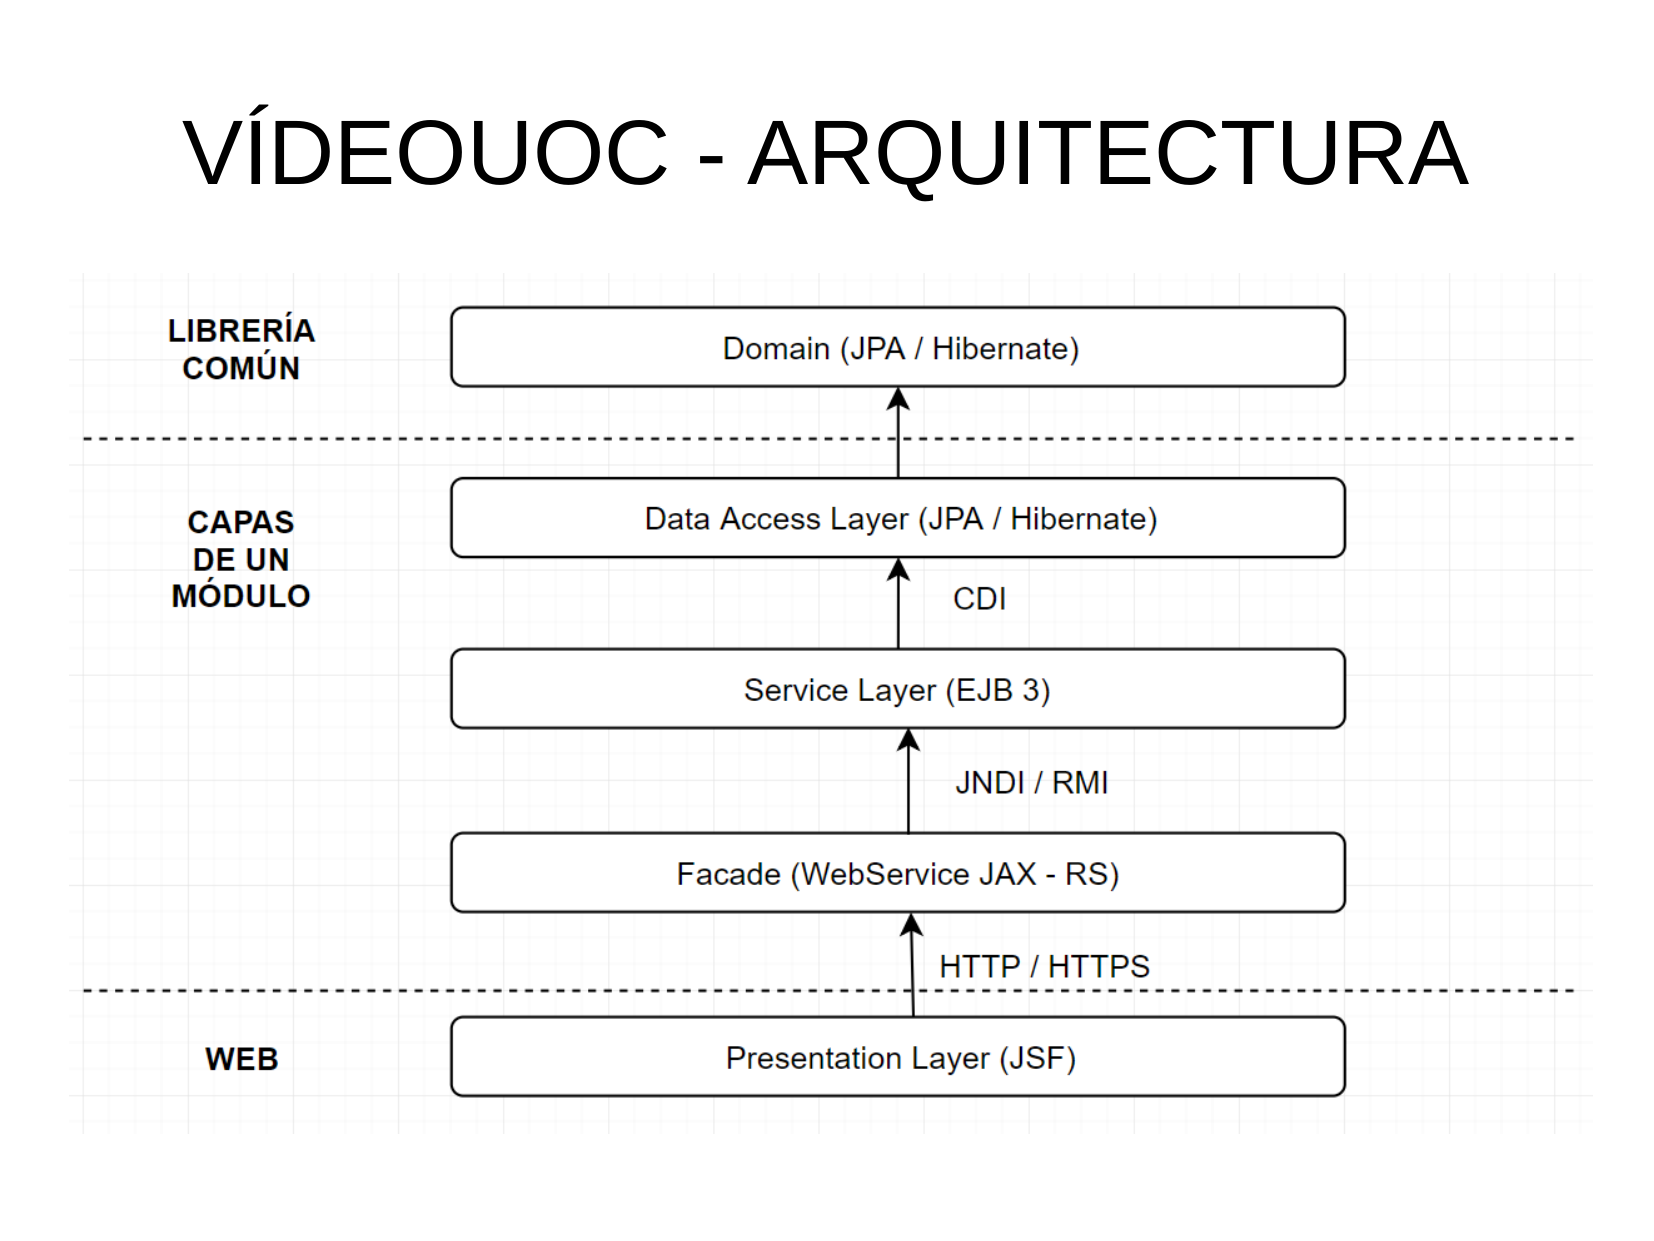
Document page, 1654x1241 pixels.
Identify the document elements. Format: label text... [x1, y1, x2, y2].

picture [69, 273, 1593, 1134]
title VÍDEOUOC - ARQUITECTURA [82, 49, 1571, 257]
